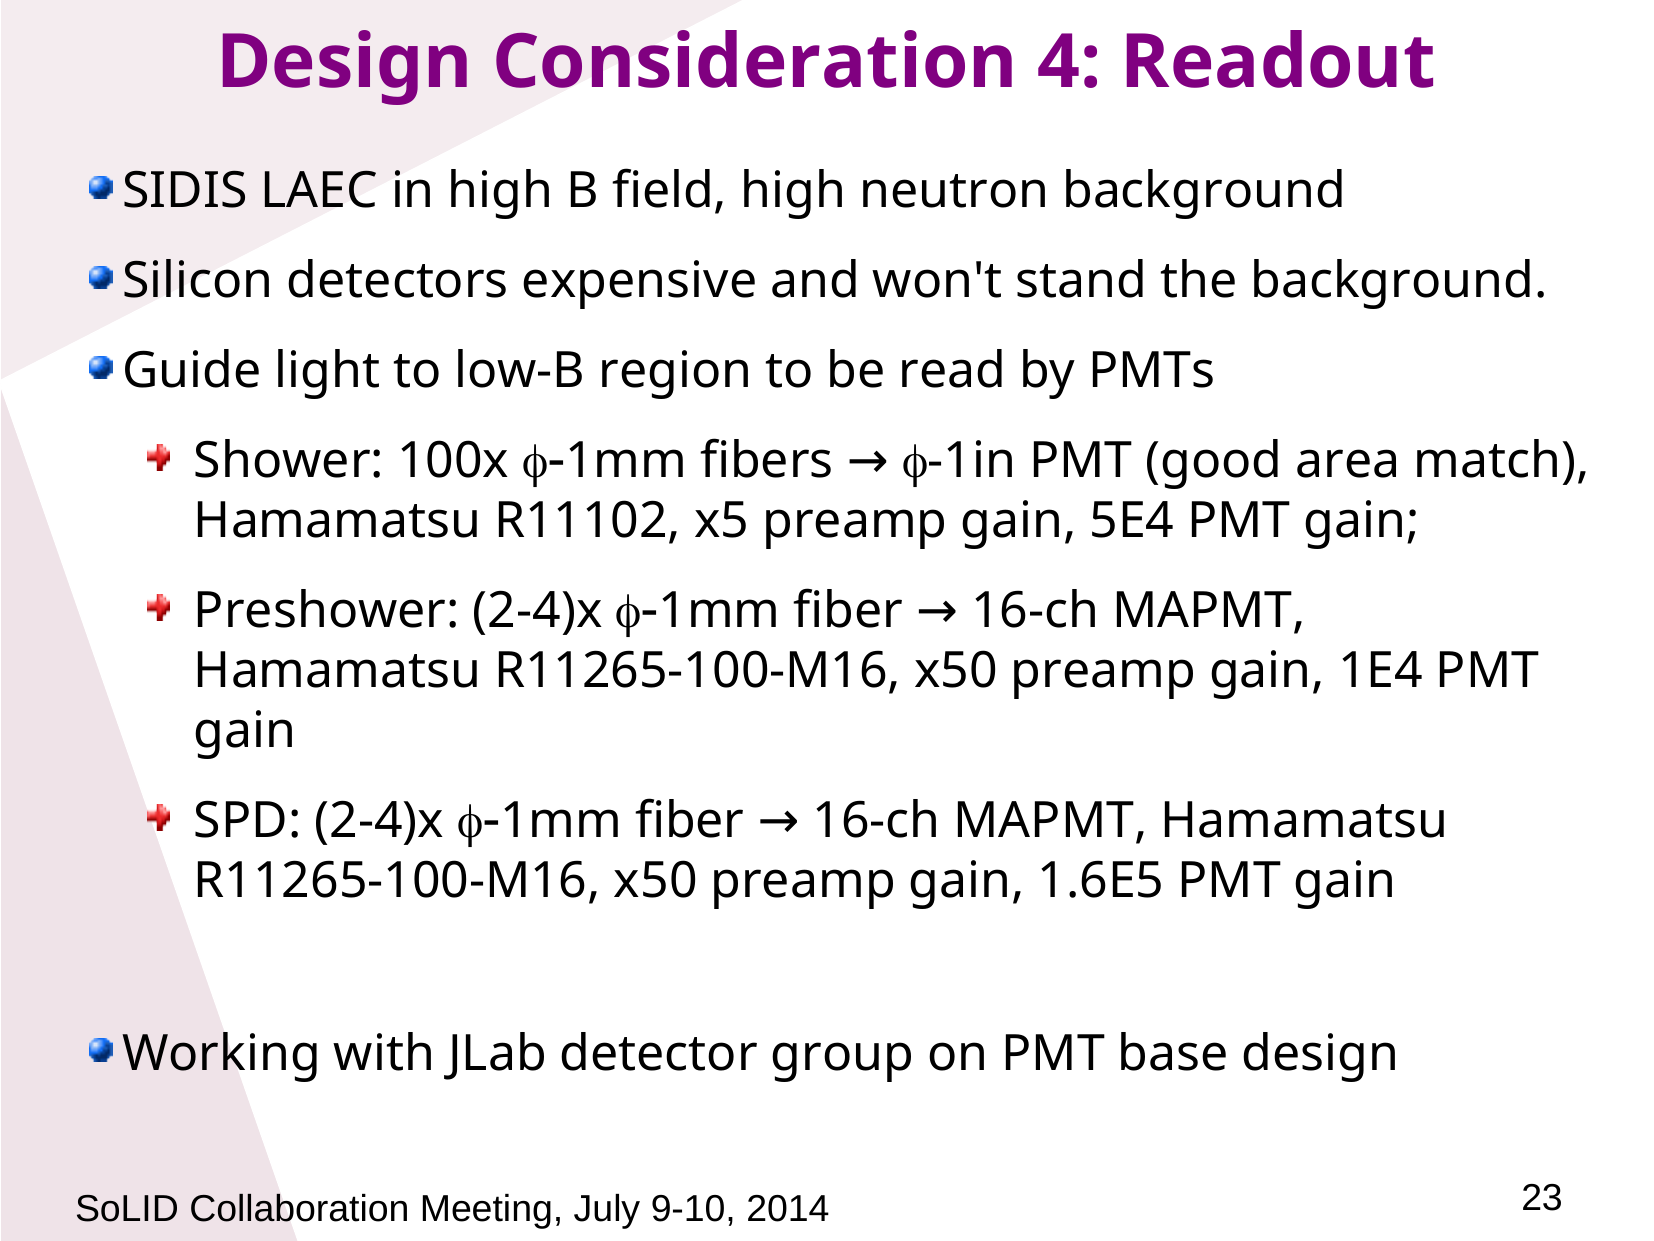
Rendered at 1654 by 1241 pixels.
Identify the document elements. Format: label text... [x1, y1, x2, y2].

text_box SIDIS LAEC in high B field, high neutron background Silicon detectors expensive and won't stand the background. Guide light to low-B region to be read by PMTs Shower: 100x f-1mm fibers → f-1in PMT (good area match), Hamamatsu R11102, x5 preamp gain, 5E4 PMT gain; Preshower: (2-4)x f-1mm fiber → 16-ch MAPMT, Hamamatsu R11265-100-M16, x50 preamp gain, 1E4 PMT gain SPD: (2-4)x f-1mm fiber → 16-ch MAPMT, Hamamatsu R11265-100-M16, x50 preamp gain, 1.6E5 PMT gain [75, 150, 1613, 916]
title Design Consideration 4: Readout [0, 13, 1653, 152]
text_box Working with JLab detector group on PMT base design [75, 1012, 1613, 1126]
